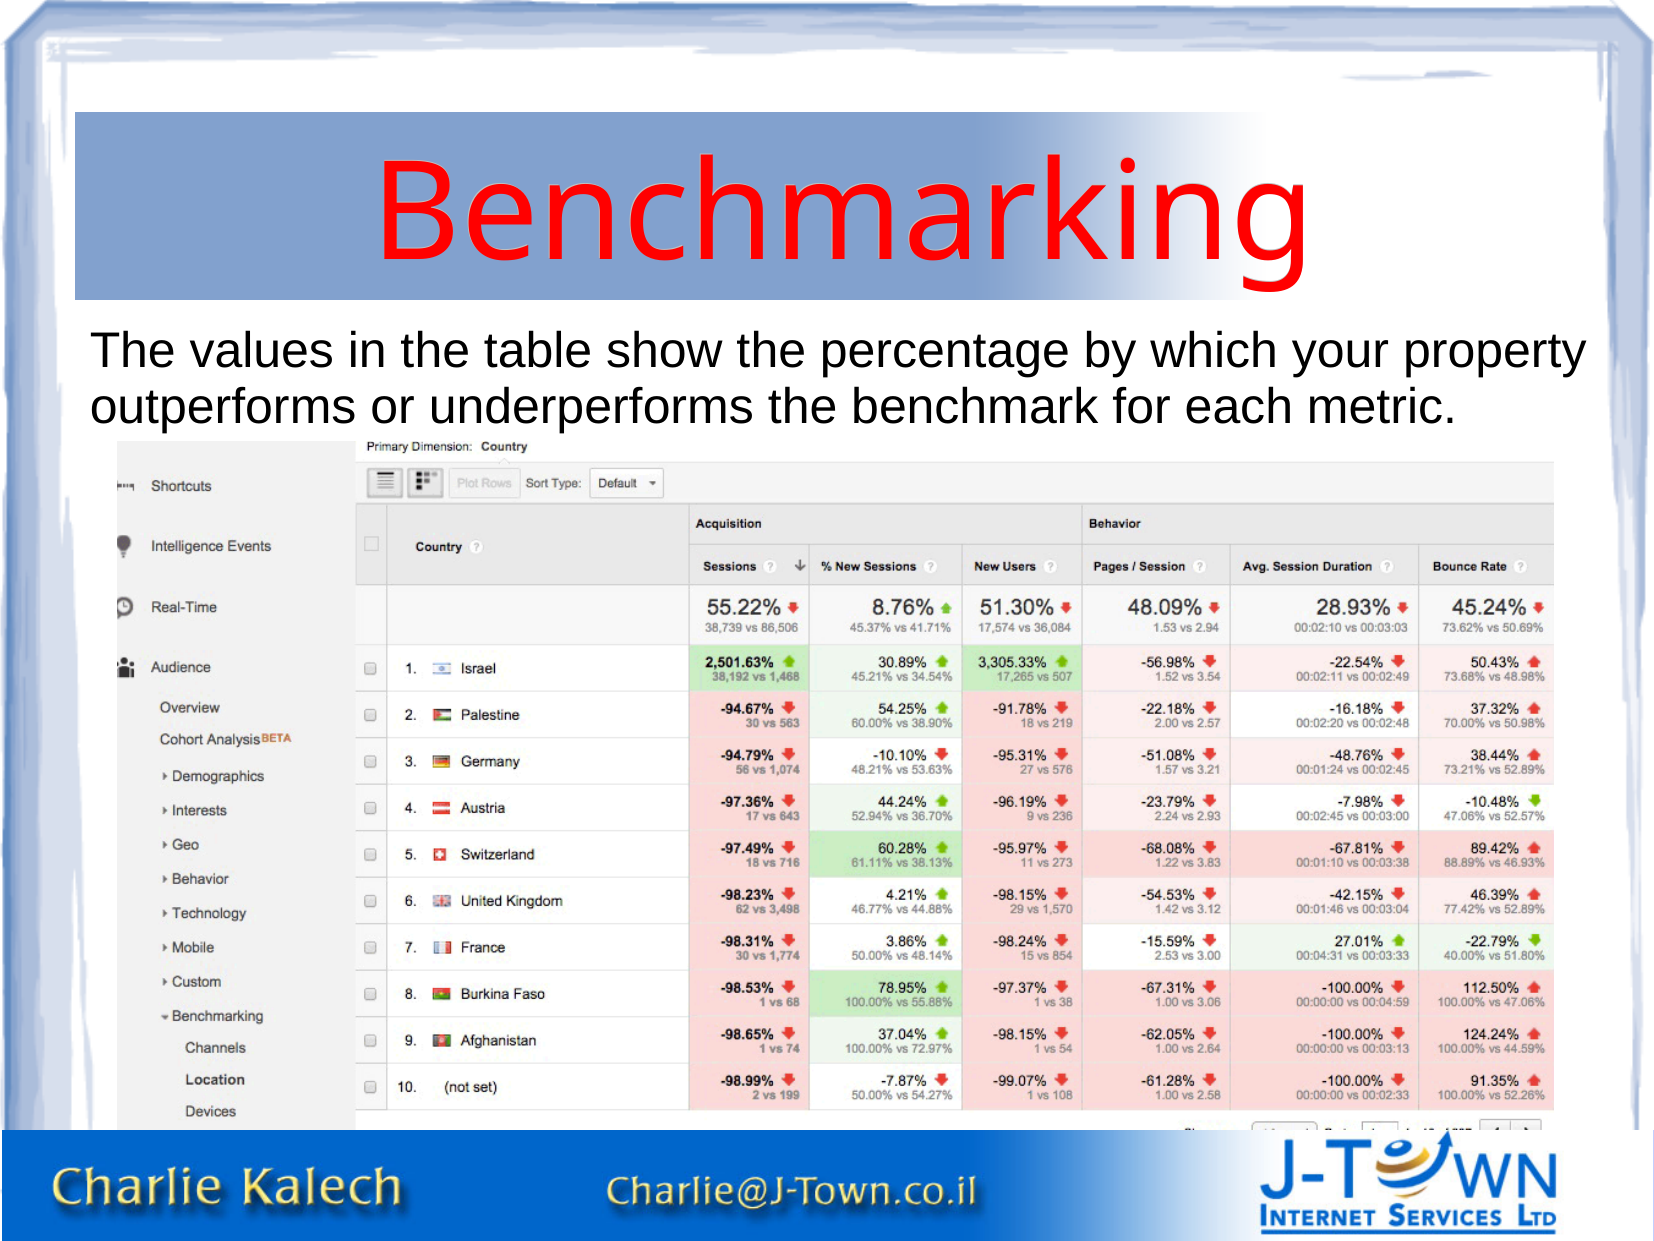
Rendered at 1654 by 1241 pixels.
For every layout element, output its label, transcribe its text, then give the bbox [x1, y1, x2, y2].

picture [0, 0, 1654, 1241]
text_box The values in the table show the percentage by which your property outperforms or underperforms the benchmark for each metric. [75, 315, 1613, 533]
